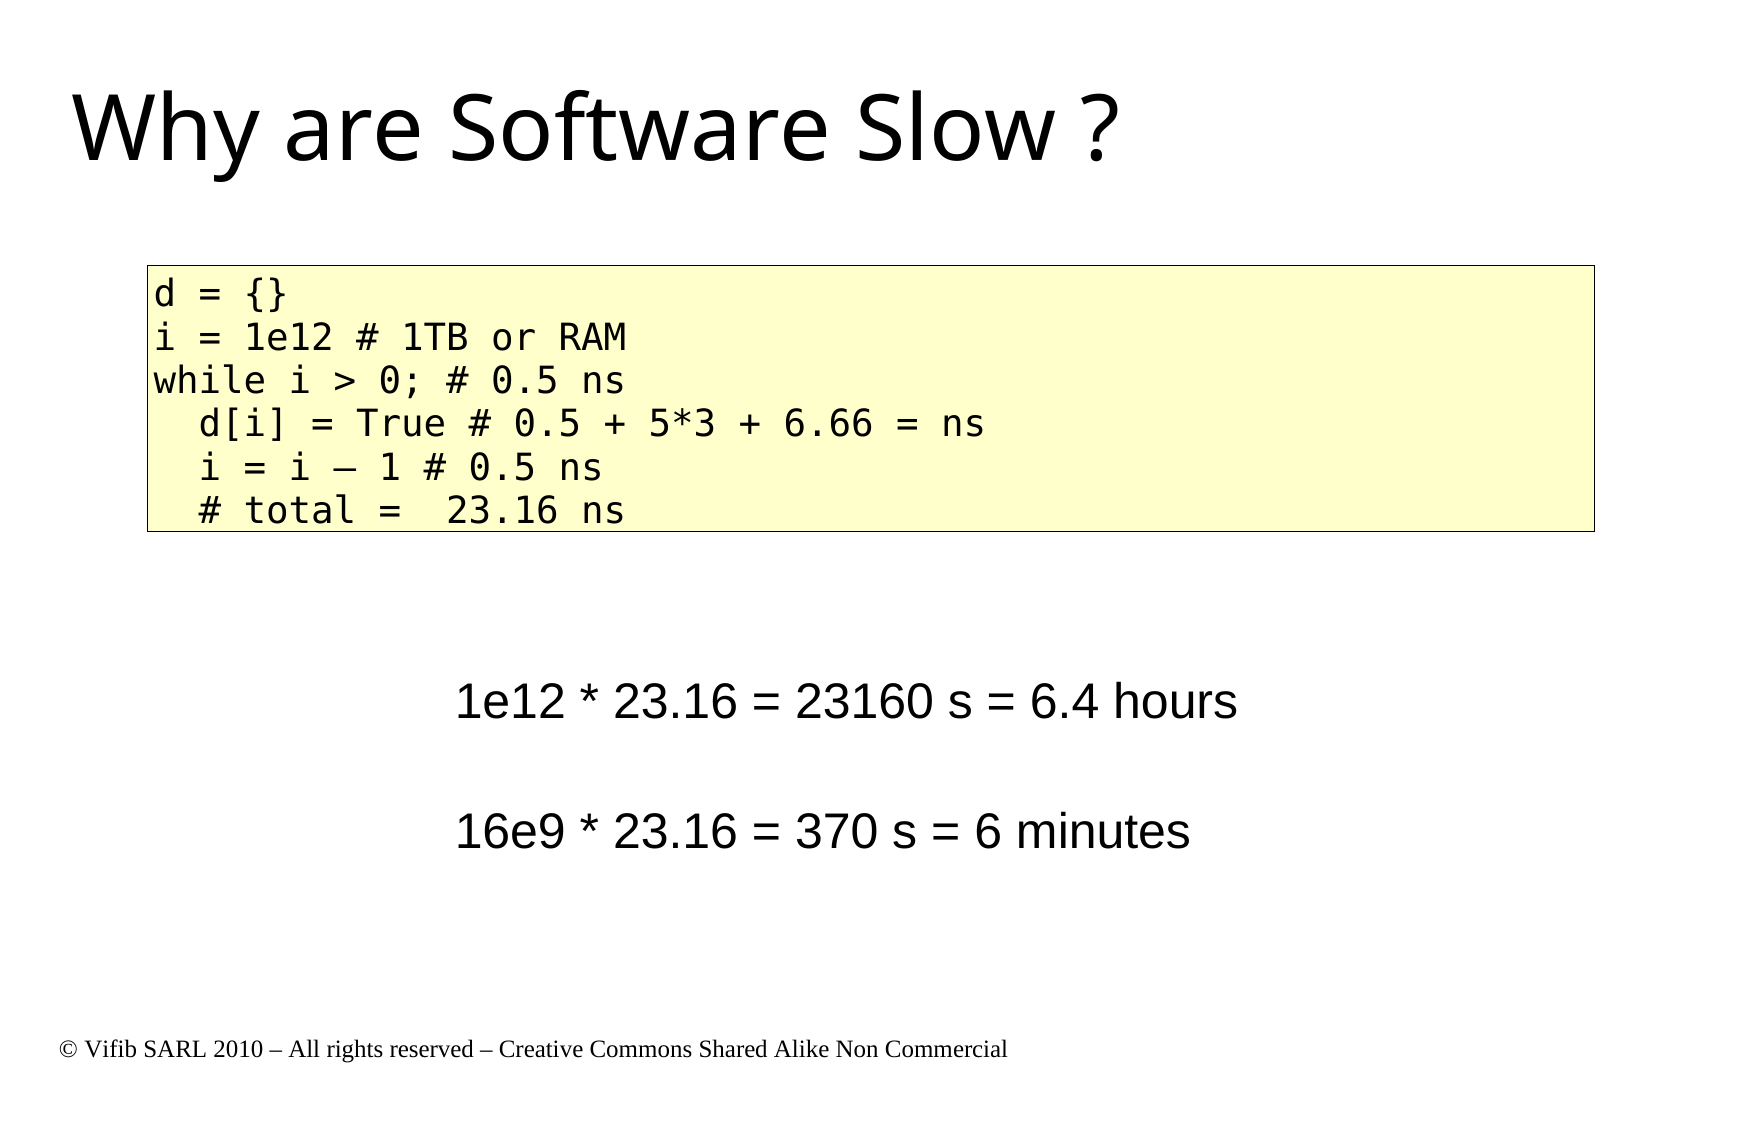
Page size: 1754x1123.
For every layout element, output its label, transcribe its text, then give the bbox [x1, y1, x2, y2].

text_box d = {} i = 1e12 # 1TB or RAM while i > 0; # 0.5 ns d[i] = True # 0.5 + 5*3 + 6.66 = ns i = i – 1 # 0.5 ns # total = 23.16 ns [147, 265, 1595, 532]
text_box 16e9 * 23.16 = 370 s = 6 minutes [454, 803, 1193, 860]
title Why are Software Slow ? [71, 63, 1707, 187]
text_box 1e12 * 23.16 = 23160 s = 6.4 hours [454, 673, 1240, 730]
